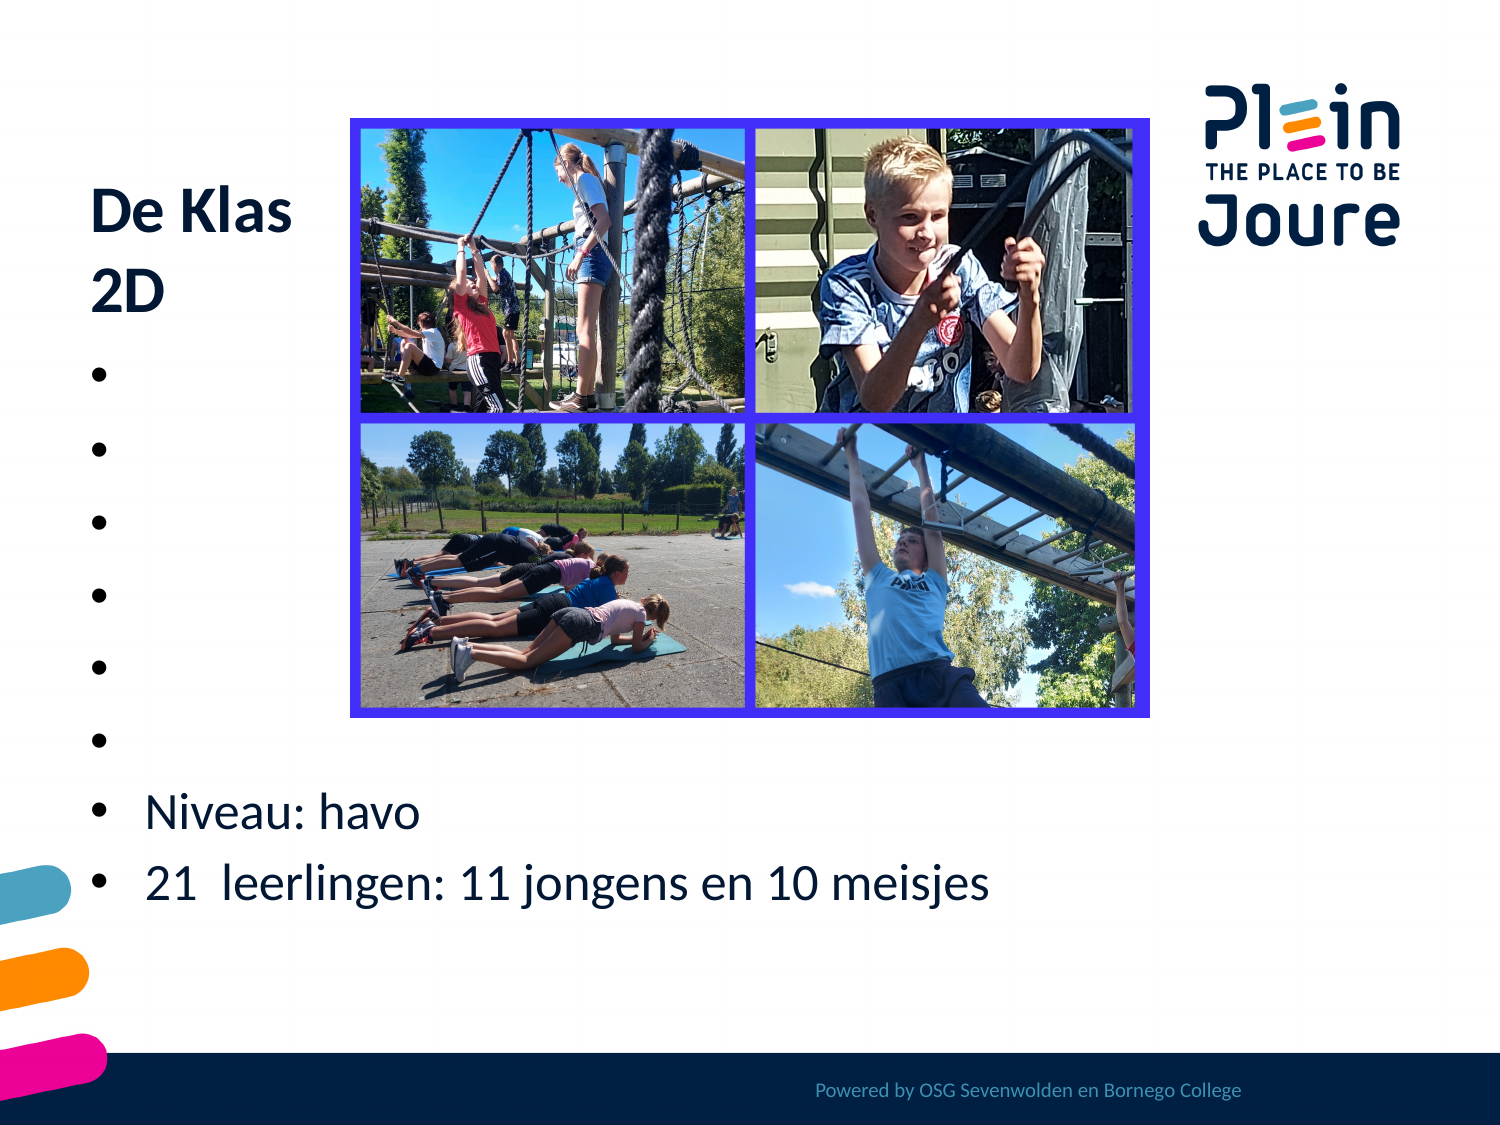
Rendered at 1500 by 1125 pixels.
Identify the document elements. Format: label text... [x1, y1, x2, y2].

title De Klas 2D [75, 155, 350, 334]
text_box Powered by OSG Sevenwolden en Bornego College [800, 1053, 1426, 1125]
title De Klas 2D [1150, 155, 1426, 334]
list Niveau: havo 21 leerlingen: 11 jongens en 10 meisjes [75, 334, 1426, 922]
picture [350, 118, 1150, 718]
